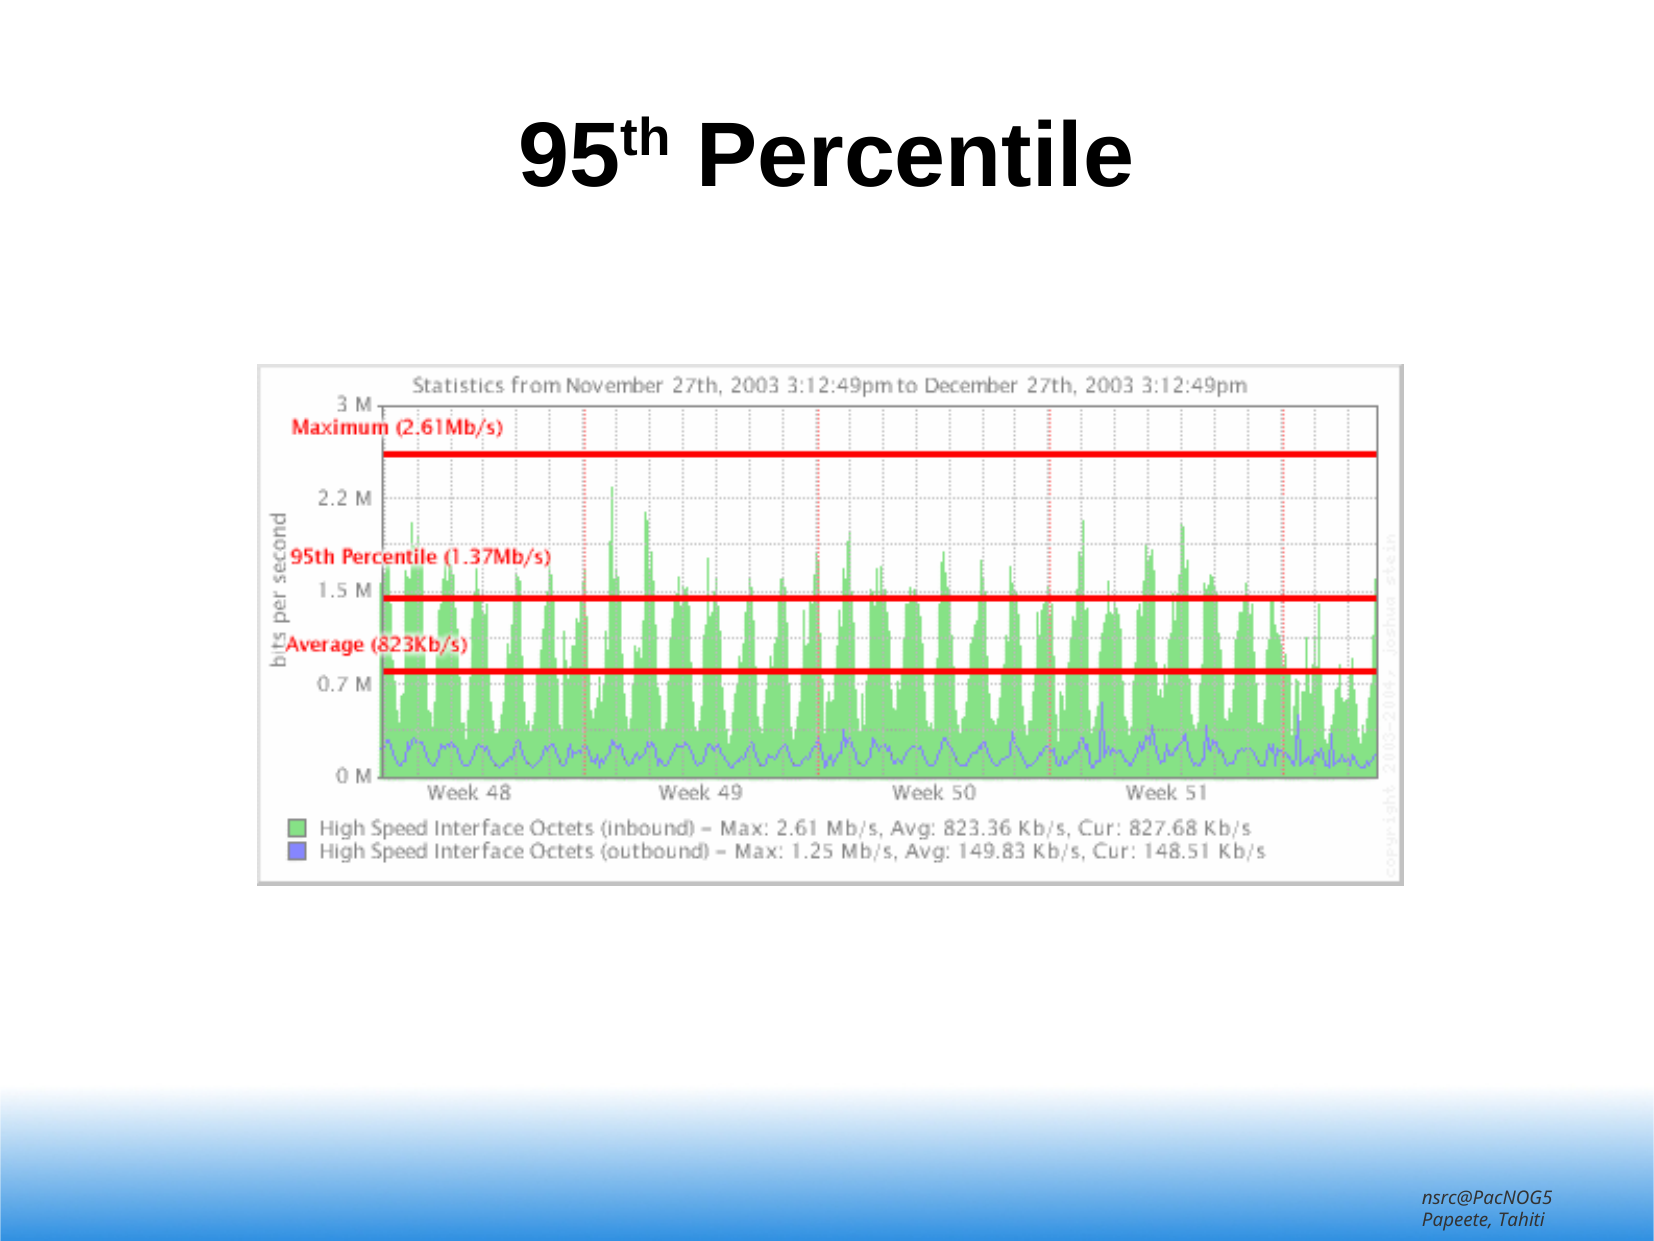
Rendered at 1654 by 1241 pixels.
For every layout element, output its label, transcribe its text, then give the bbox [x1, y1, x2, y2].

picture [0, 1083, 1654, 1241]
title 95th Percentile [82, 49, 1571, 257]
picture [257, 364, 1404, 886]
